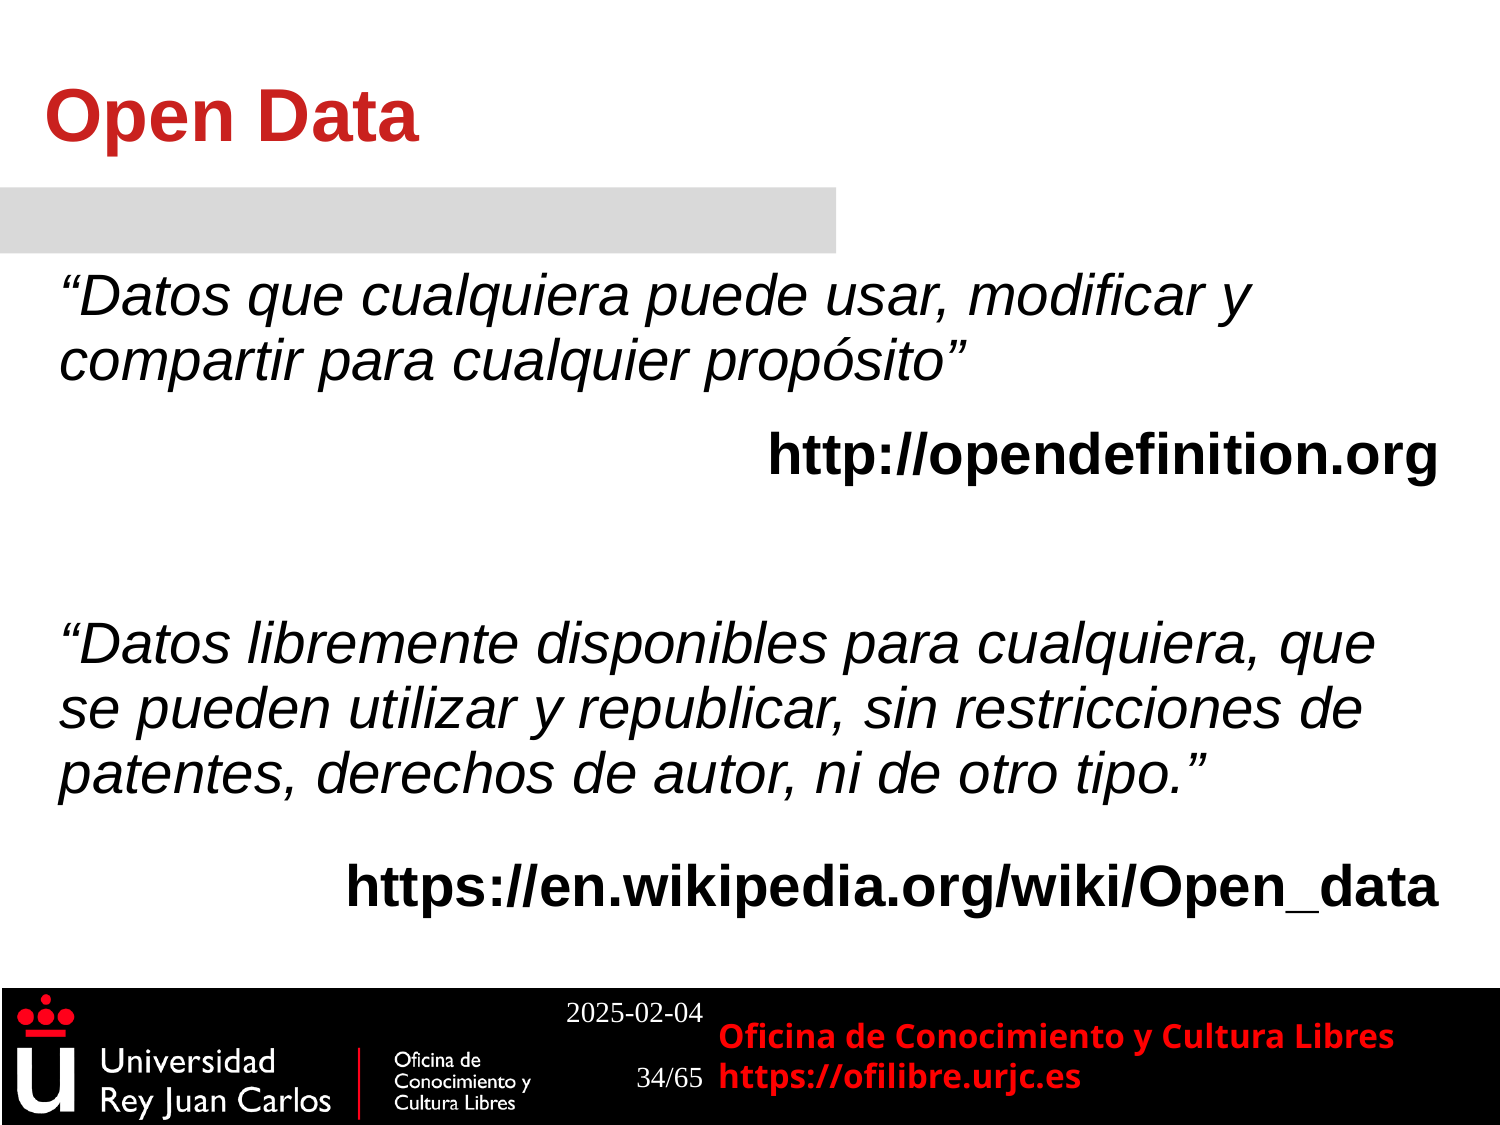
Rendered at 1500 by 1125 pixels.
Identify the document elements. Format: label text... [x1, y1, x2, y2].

text_box Open Data [30, 66, 1036, 249]
picture [17, 994, 531, 1120]
text_box “Datos que cualquiera puede usar, modificar y compartir para cualquier propósito” http://opendefinition.org “Datos libremente disponibles para cualquiera, que se pueden utilizar y republicar, sin restricciones de patentes, derechos de autor, ni de otro tipo.” https://en.wikipedia.org/wiki/Open_data [45, 254, 1456, 926]
title [75, 7, 1425, 196]
